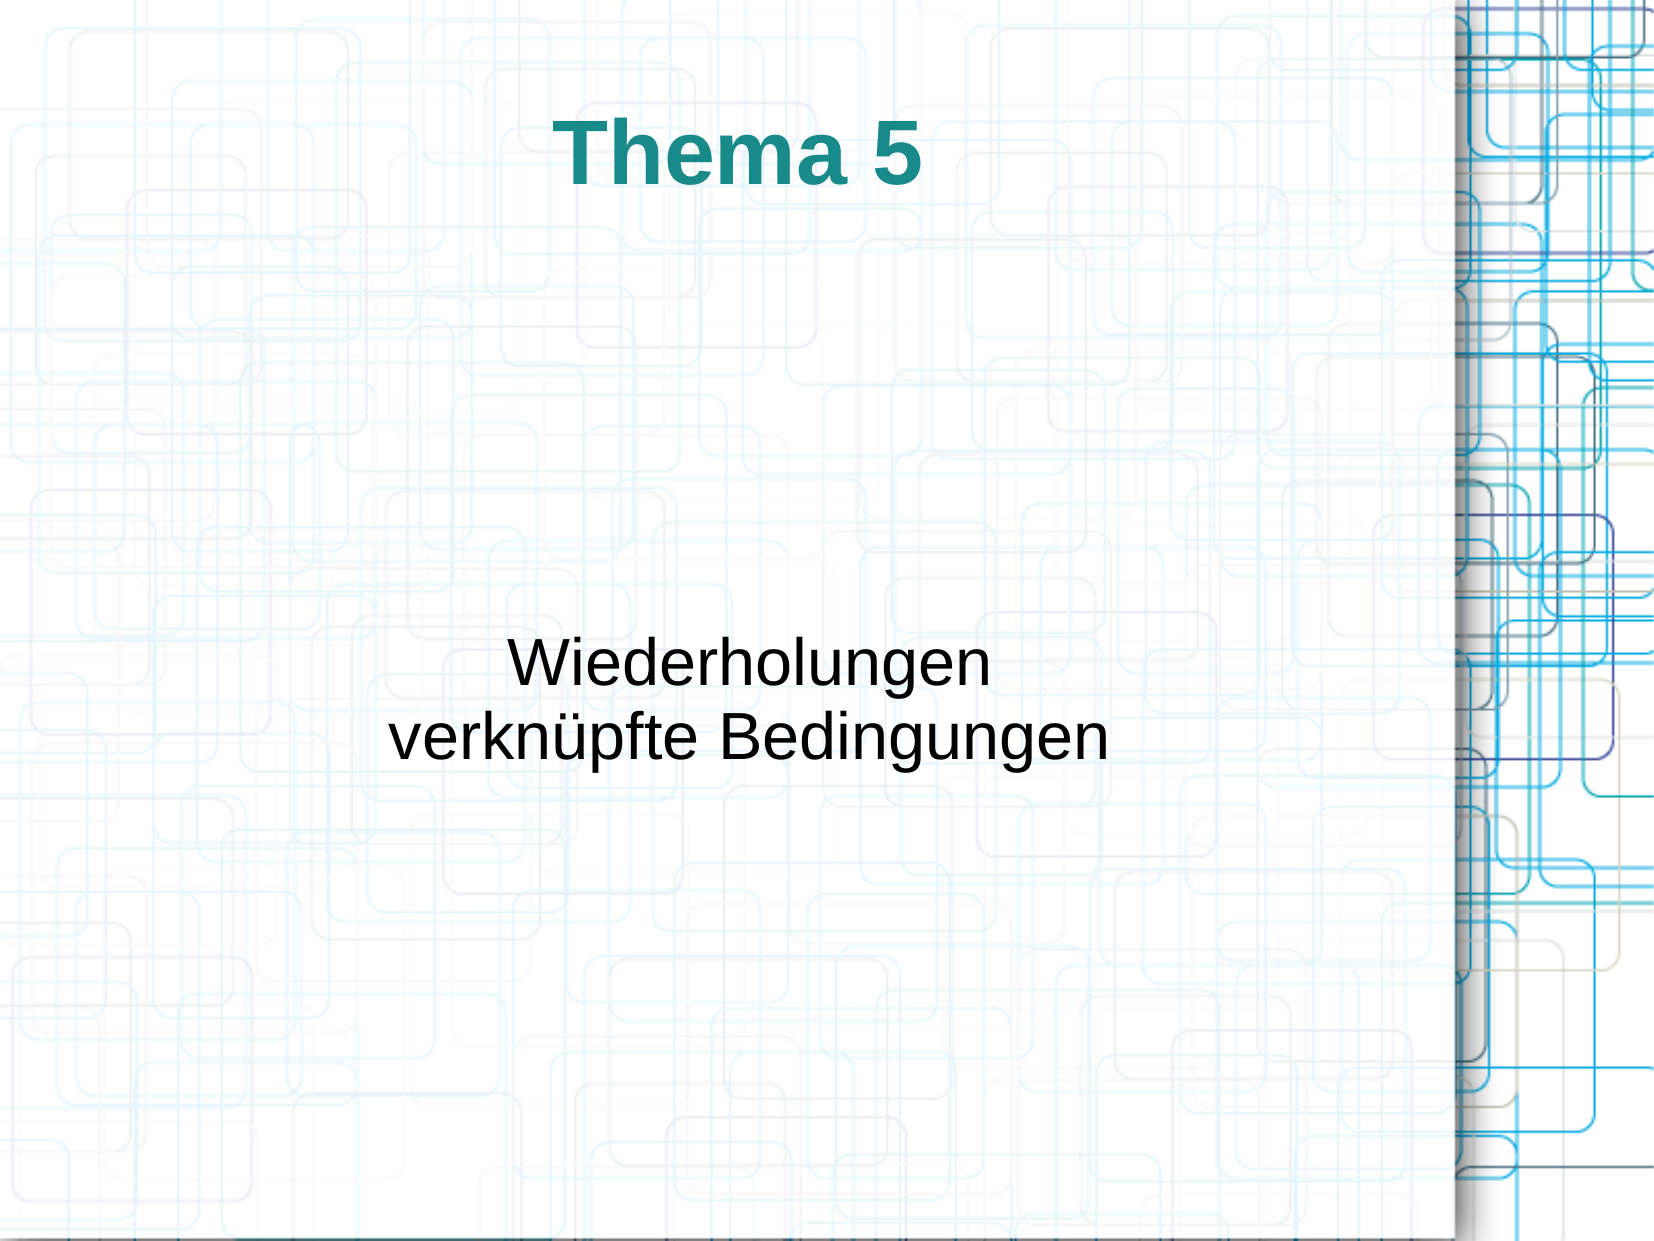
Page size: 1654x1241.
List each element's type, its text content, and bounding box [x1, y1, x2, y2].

subtitle Wiederholungen verknüpfte Bedingungen [82, 290, 1418, 1109]
title Thema 5 [59, 49, 1418, 257]
picture [0, 0, 1654, 1241]
